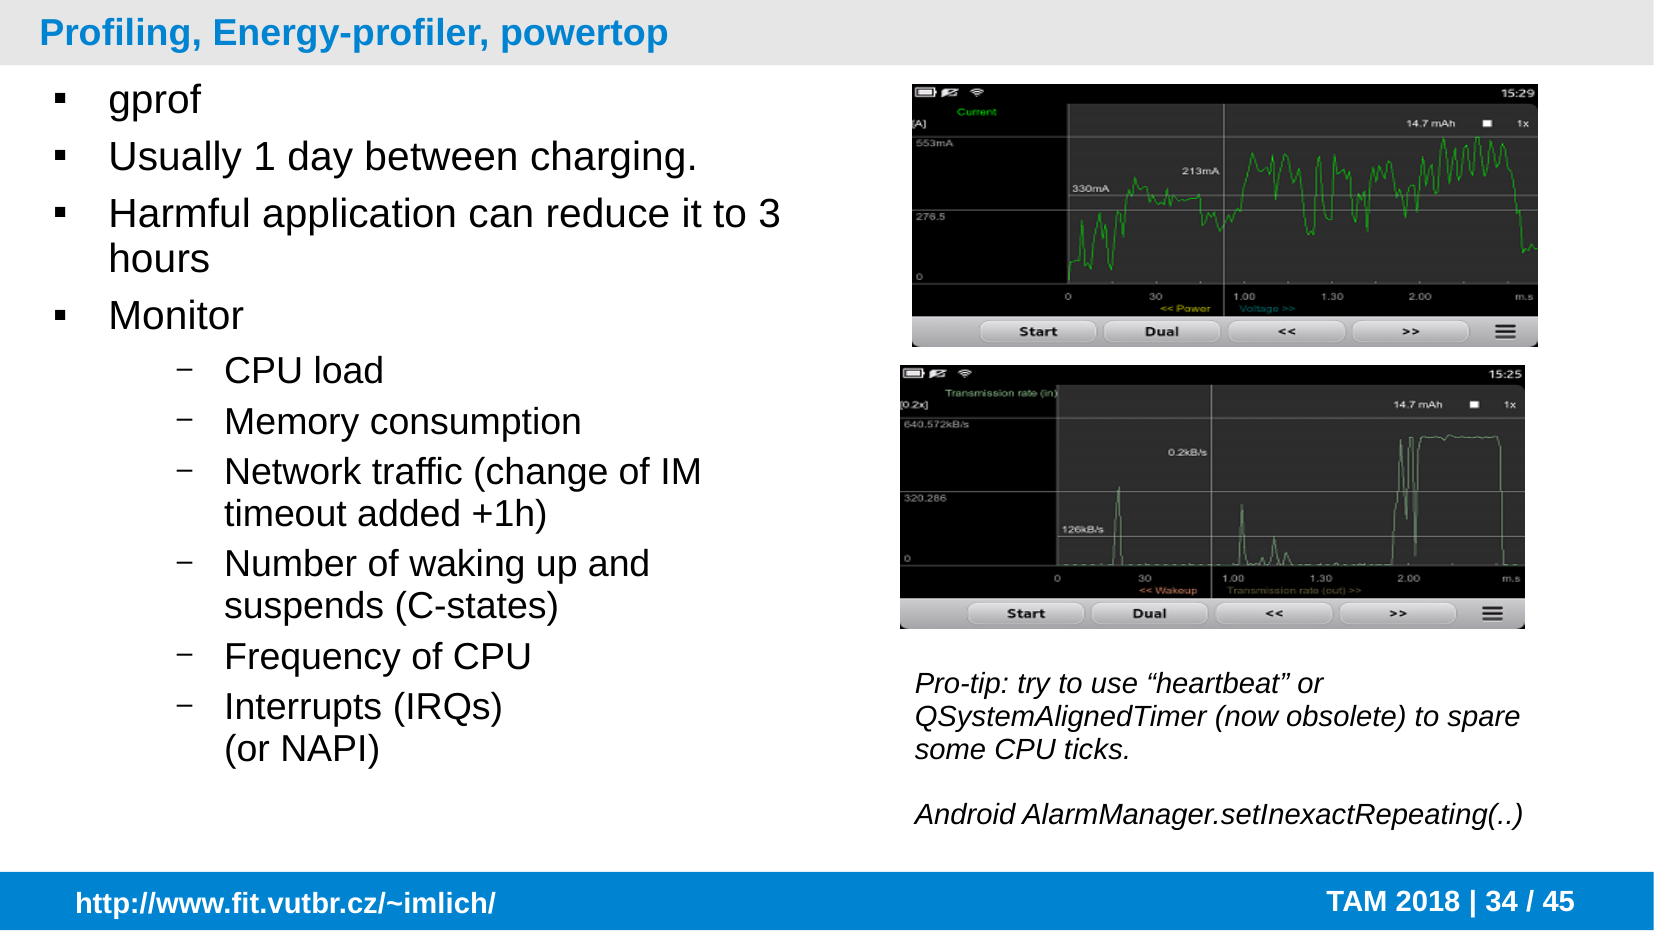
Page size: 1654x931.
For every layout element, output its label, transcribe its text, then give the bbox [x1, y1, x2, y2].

list gprof Usually 1 day between charging. Harmful application can reduce it to 3 hours Monitor CPU load Memory consumption Network traffic (change of IM timeout added +1h) Number of waking up and suspends (C-states) Frequency of CPU Interrupts (IRQs) (or NAPI) [37, 76, 807, 844]
picture [900, 365, 1525, 629]
title Profiling, Energy-profiler, powertop [39, 4, 1615, 61]
picture [912, 84, 1538, 347]
text_box Pro-tip: try to use “heartbeat” or QSystemAlignedTimer (now obsolete) to spare some CPU ticks. Android AlarmManager.setInexactRepeating(..) [900, 659, 1570, 839]
